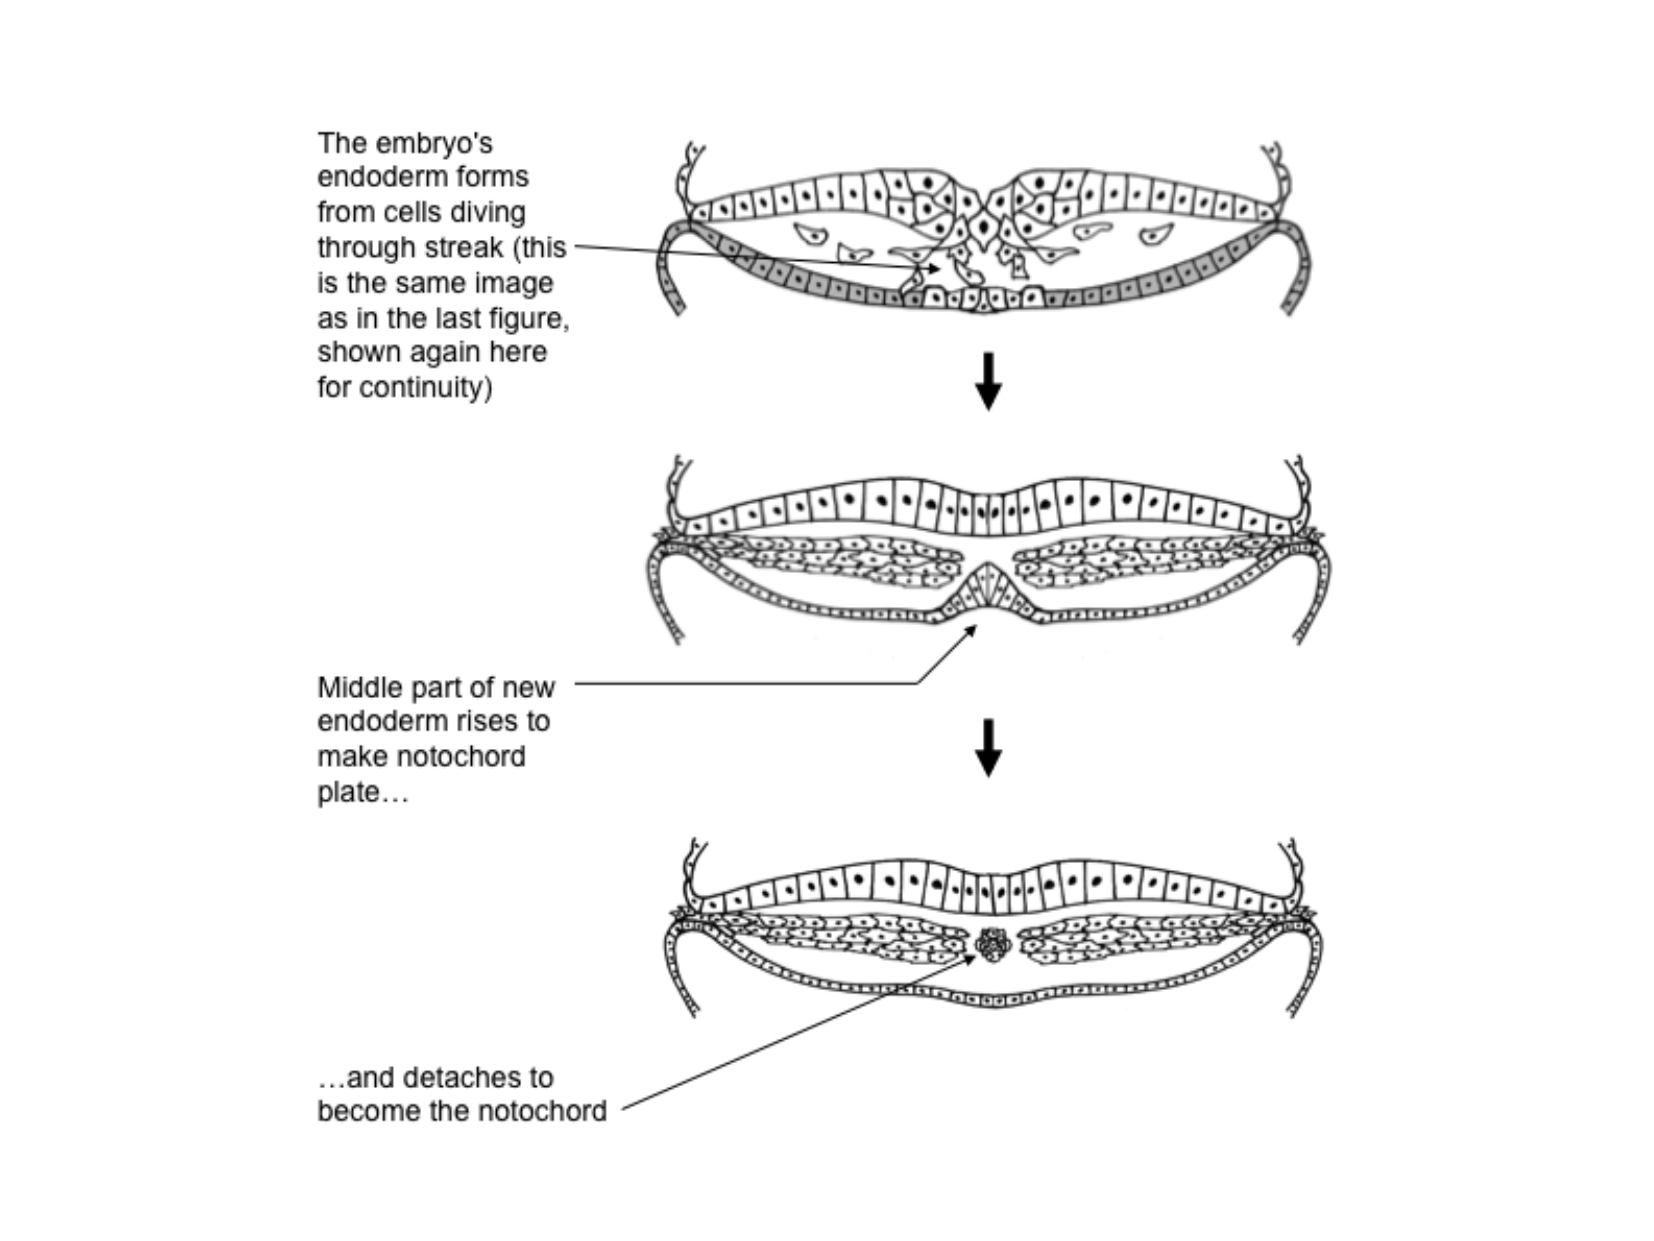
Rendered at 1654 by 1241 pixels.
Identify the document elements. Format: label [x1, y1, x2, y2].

picture [302, 116, 1368, 1136]
